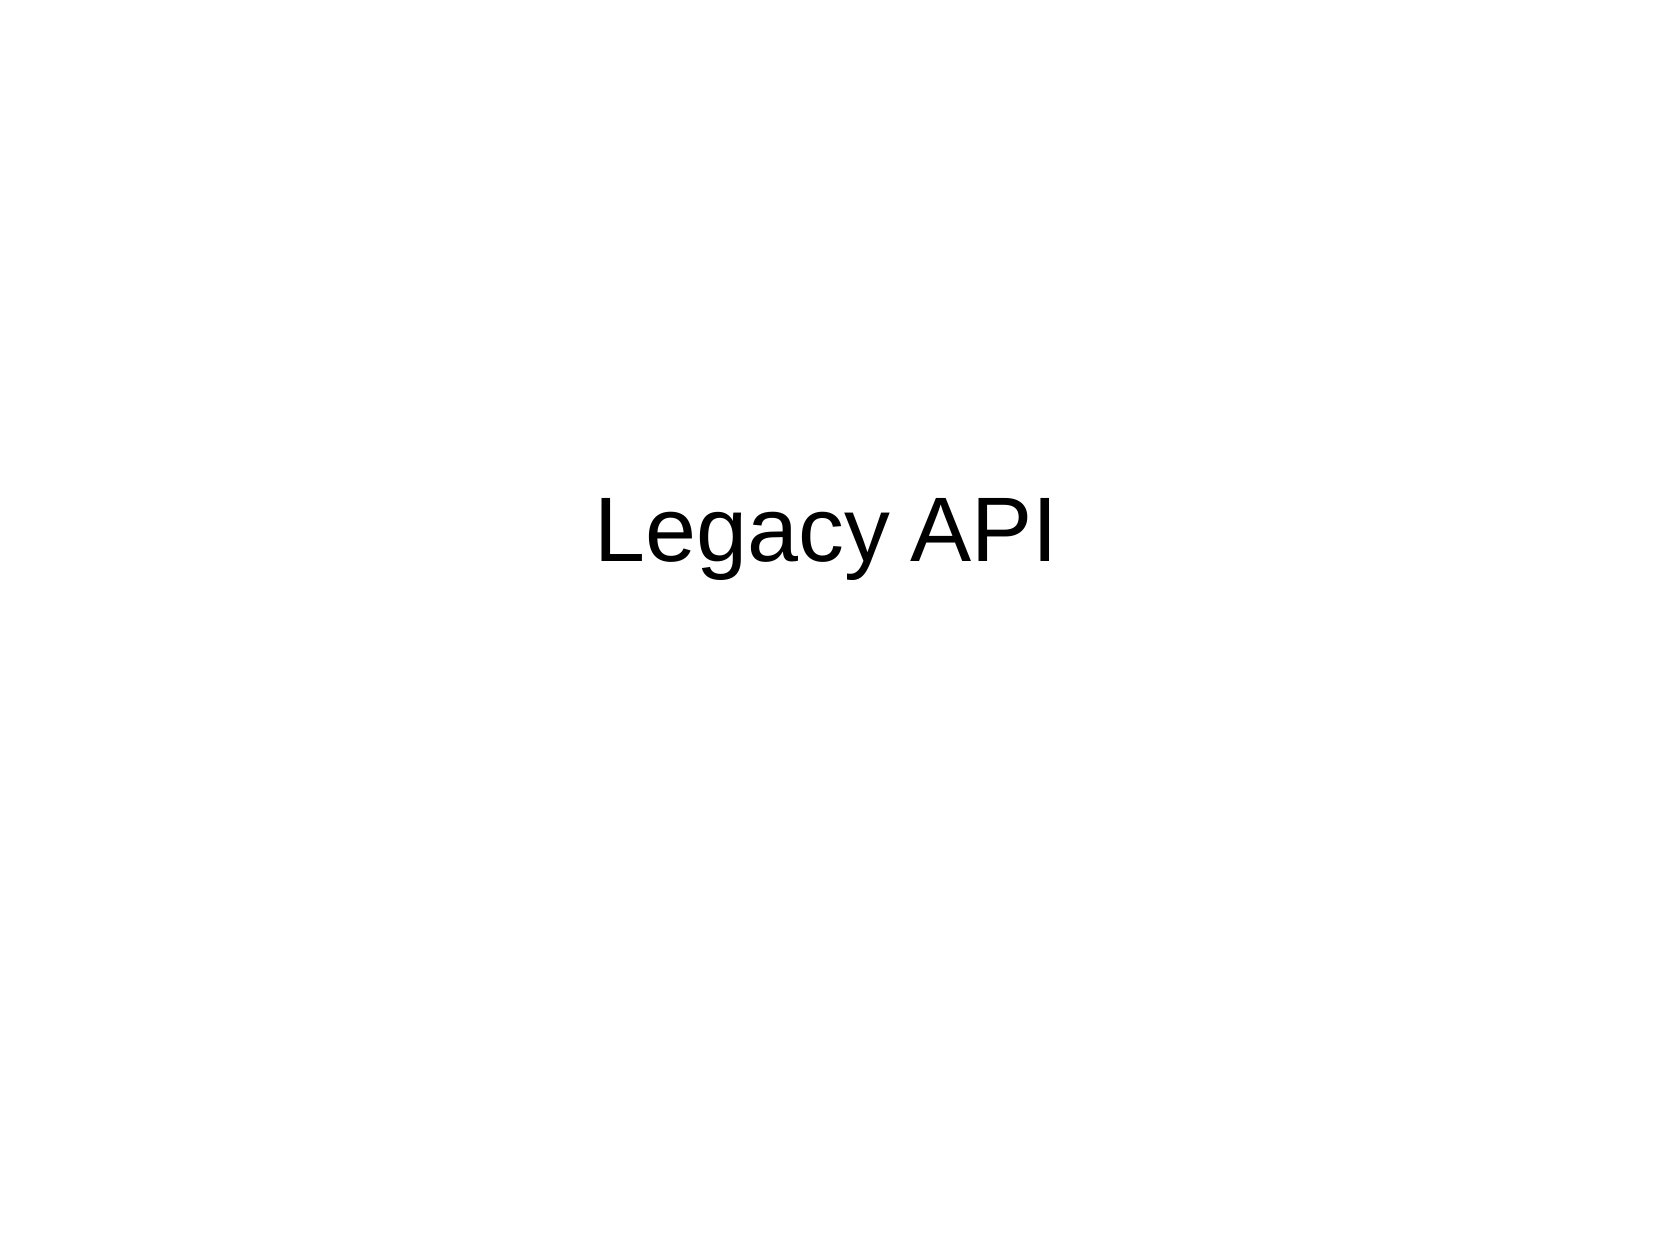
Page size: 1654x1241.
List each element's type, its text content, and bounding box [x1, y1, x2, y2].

subtitle Legacy API [82, 49, 1571, 1010]
